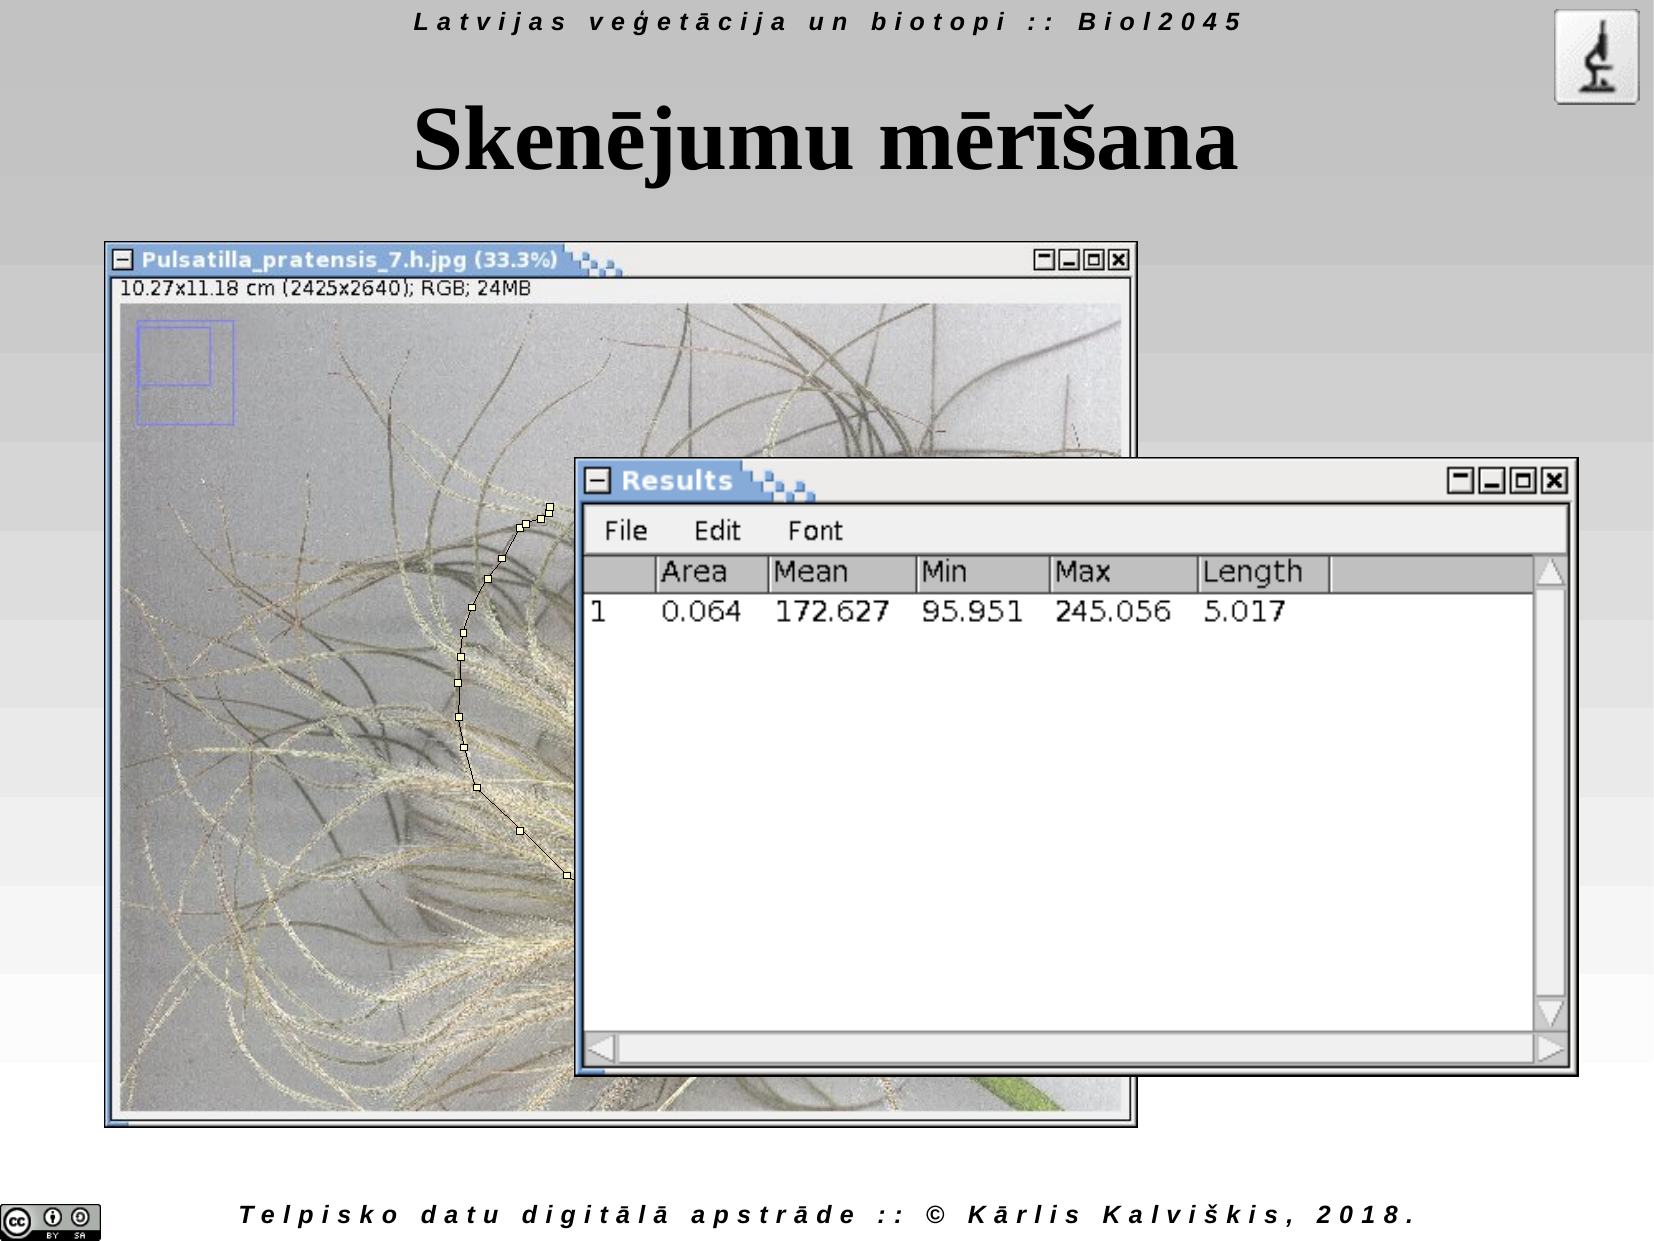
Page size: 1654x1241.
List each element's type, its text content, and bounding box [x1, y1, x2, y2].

text_box [484, 575, 492, 583]
text_box [454, 679, 462, 687]
text_box [516, 827, 524, 835]
picture [0, 0, 1654, 1241]
text_box [460, 629, 467, 637]
text_box [460, 744, 468, 751]
text_box [516, 520, 530, 532]
text_box [563, 872, 571, 879]
text_box [473, 784, 481, 791]
text_box [457, 653, 465, 661]
text_box [455, 713, 463, 721]
text_box [468, 604, 476, 611]
text_box [537, 503, 554, 523]
title Skenējumu mērīšana [29, 43, 1625, 234]
text_box [498, 555, 506, 562]
